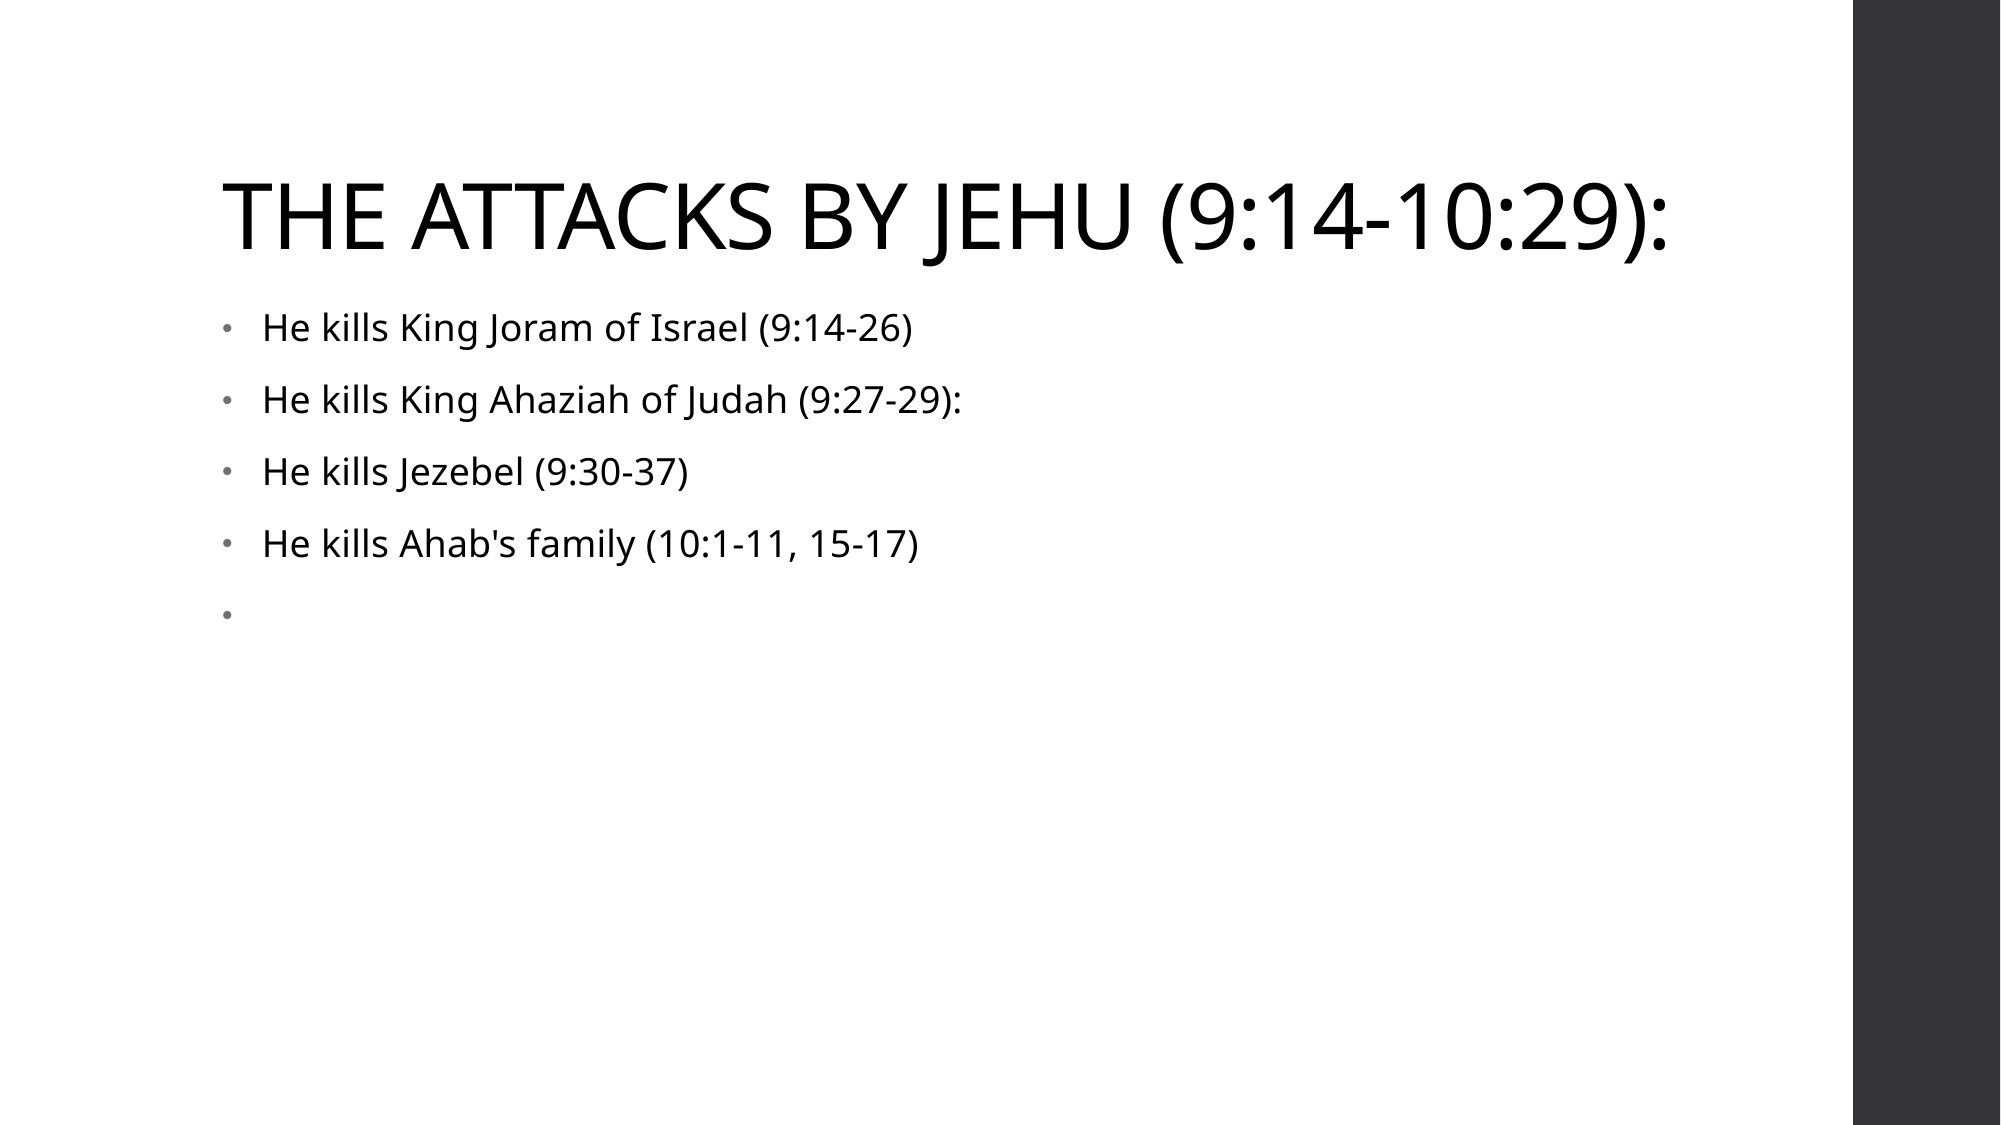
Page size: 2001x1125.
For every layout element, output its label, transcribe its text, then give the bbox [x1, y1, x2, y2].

list He kills King Joram of Israel (9:14-26) He kills King Ahaziah of Judah (9:27-29): He kills Jezebel (9:30-37) He kills Ahab's family (10:1-11, 15-17) [206, 299, 1617, 1014]
title THE ATTACKS BY JEHU (9:14-10:29): [206, 60, 1797, 278]
